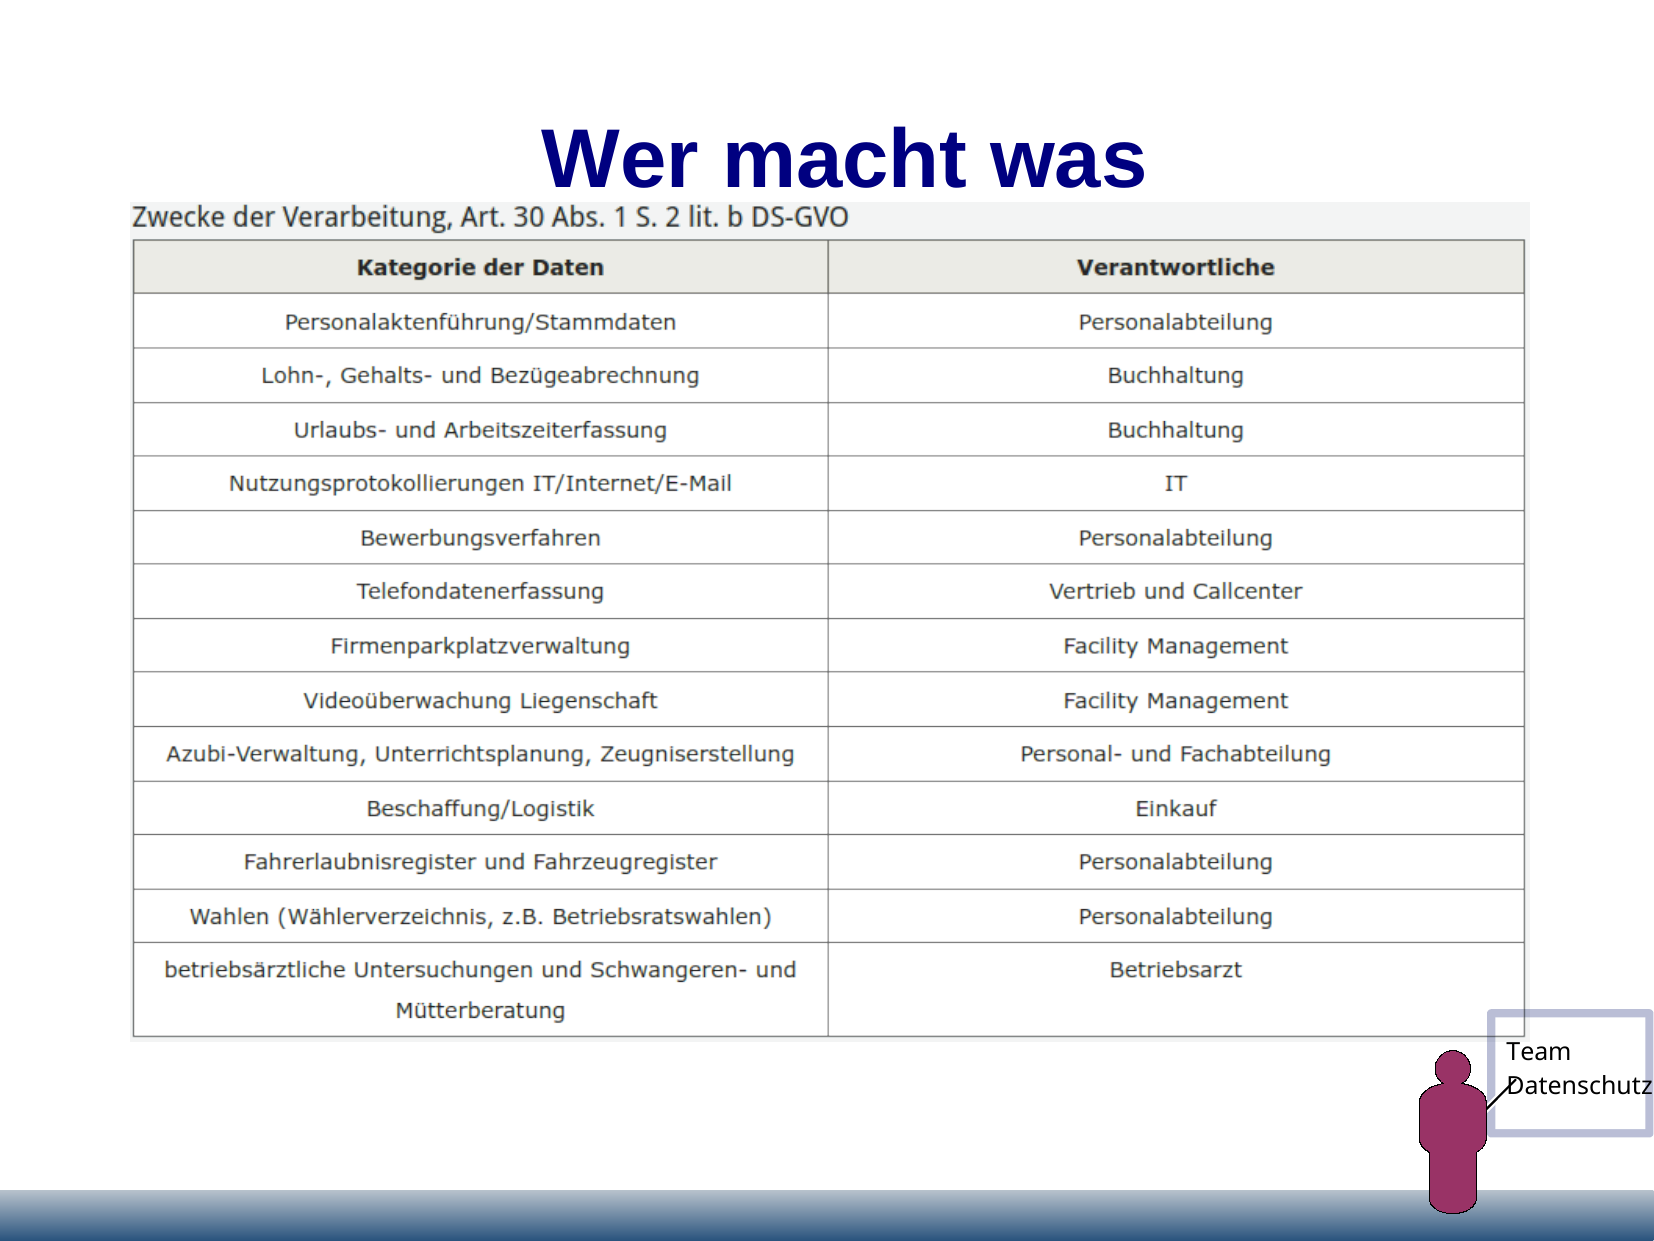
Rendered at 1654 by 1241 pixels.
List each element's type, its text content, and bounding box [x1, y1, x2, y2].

text_box Team Datenschutz [1506, 1033, 1645, 1079]
picture [130, 202, 1530, 1042]
title Wer macht was [156, 55, 1534, 263]
